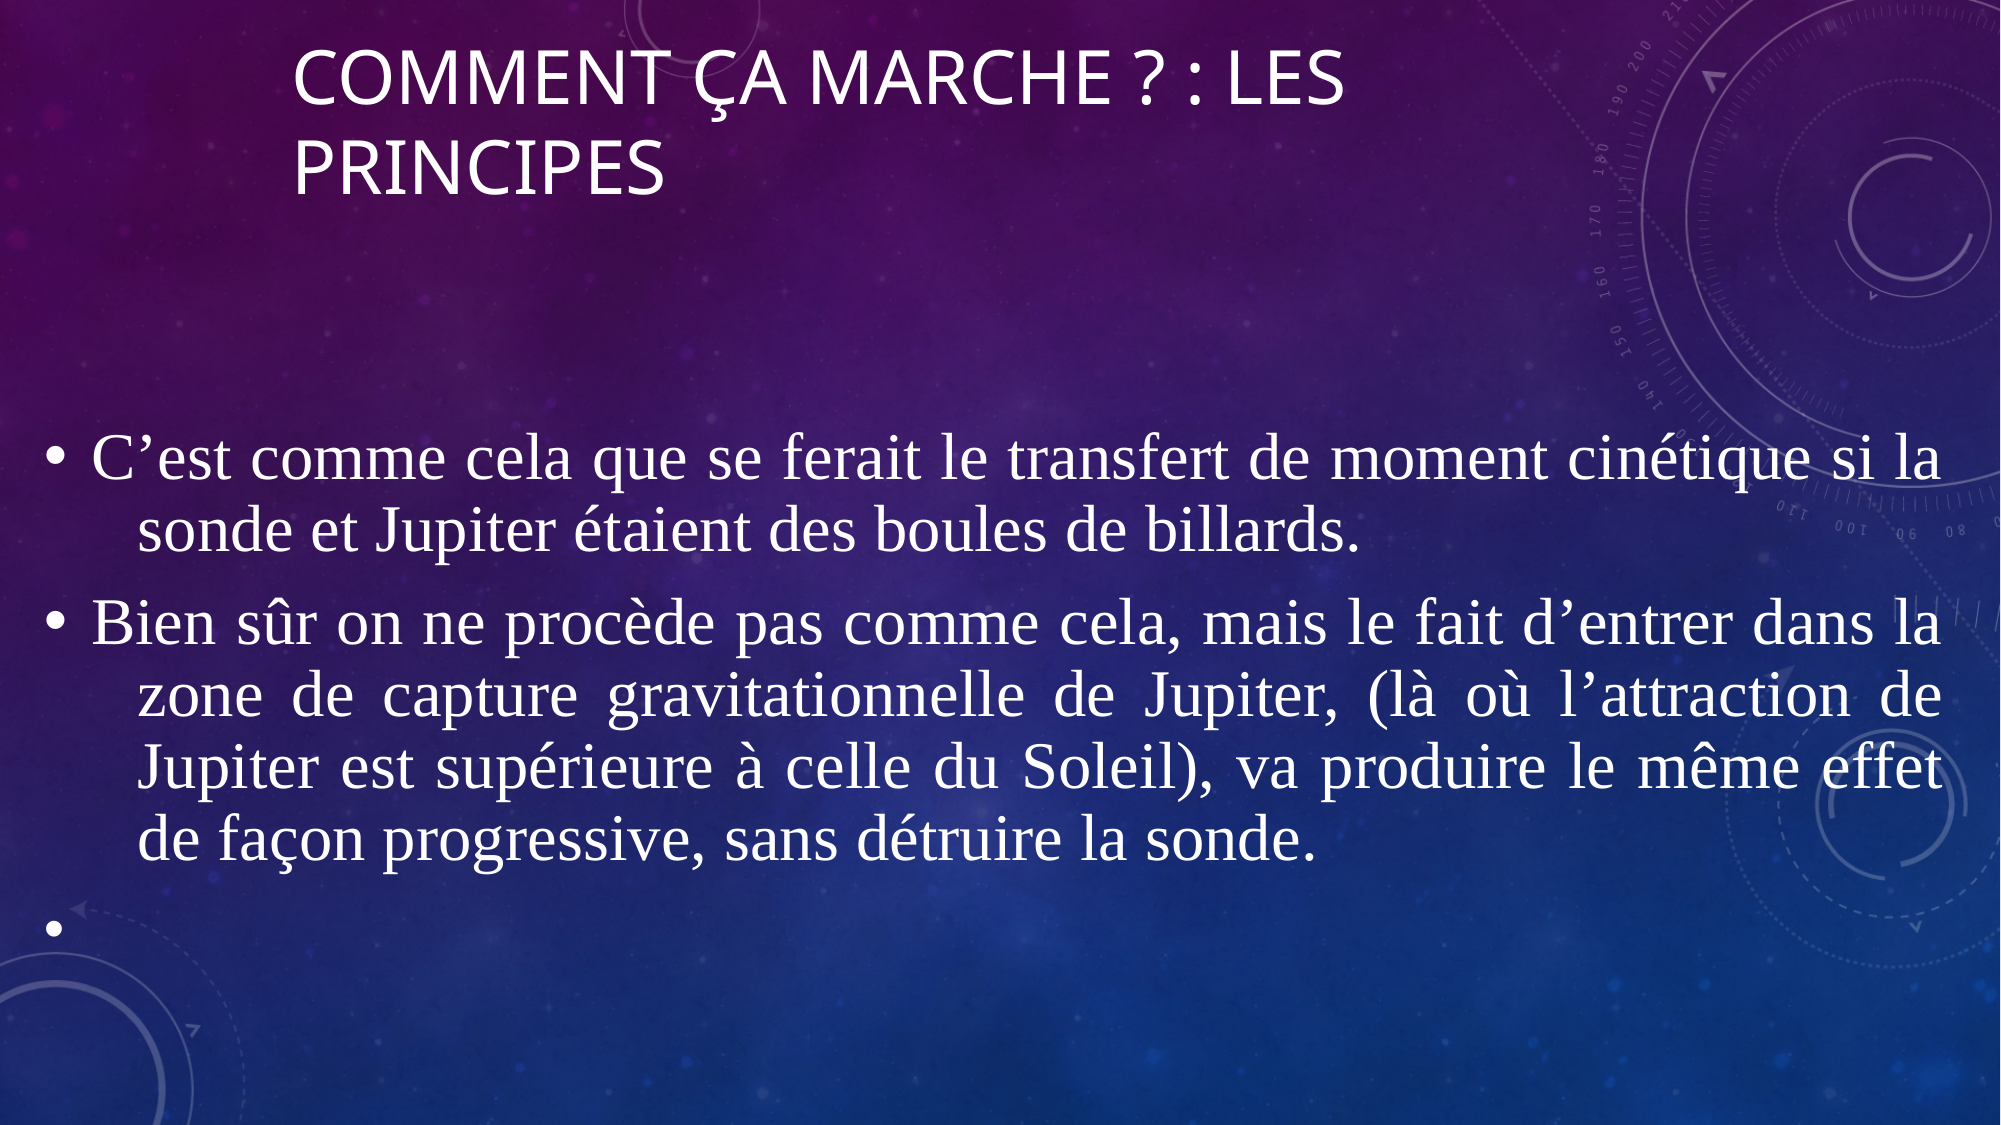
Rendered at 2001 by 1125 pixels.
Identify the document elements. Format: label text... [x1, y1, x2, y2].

title Comment ça marche ? : Les principes [276, 0, 1735, 239]
list C’est comme cela que se ferait le transfert de moment cinétique si la sonde et Jupiter étaient des boules de billards. Bien sûr on ne procède pas comme cela, mais le fait d’entrer dans la zone de capture gravitationnelle de Jupiter, (là où l’attraction de Jupiter est supérieure à celle du Soleil), va produire le même effet de façon progressive, sans détruire la sonde. [29, 258, 1962, 1125]
